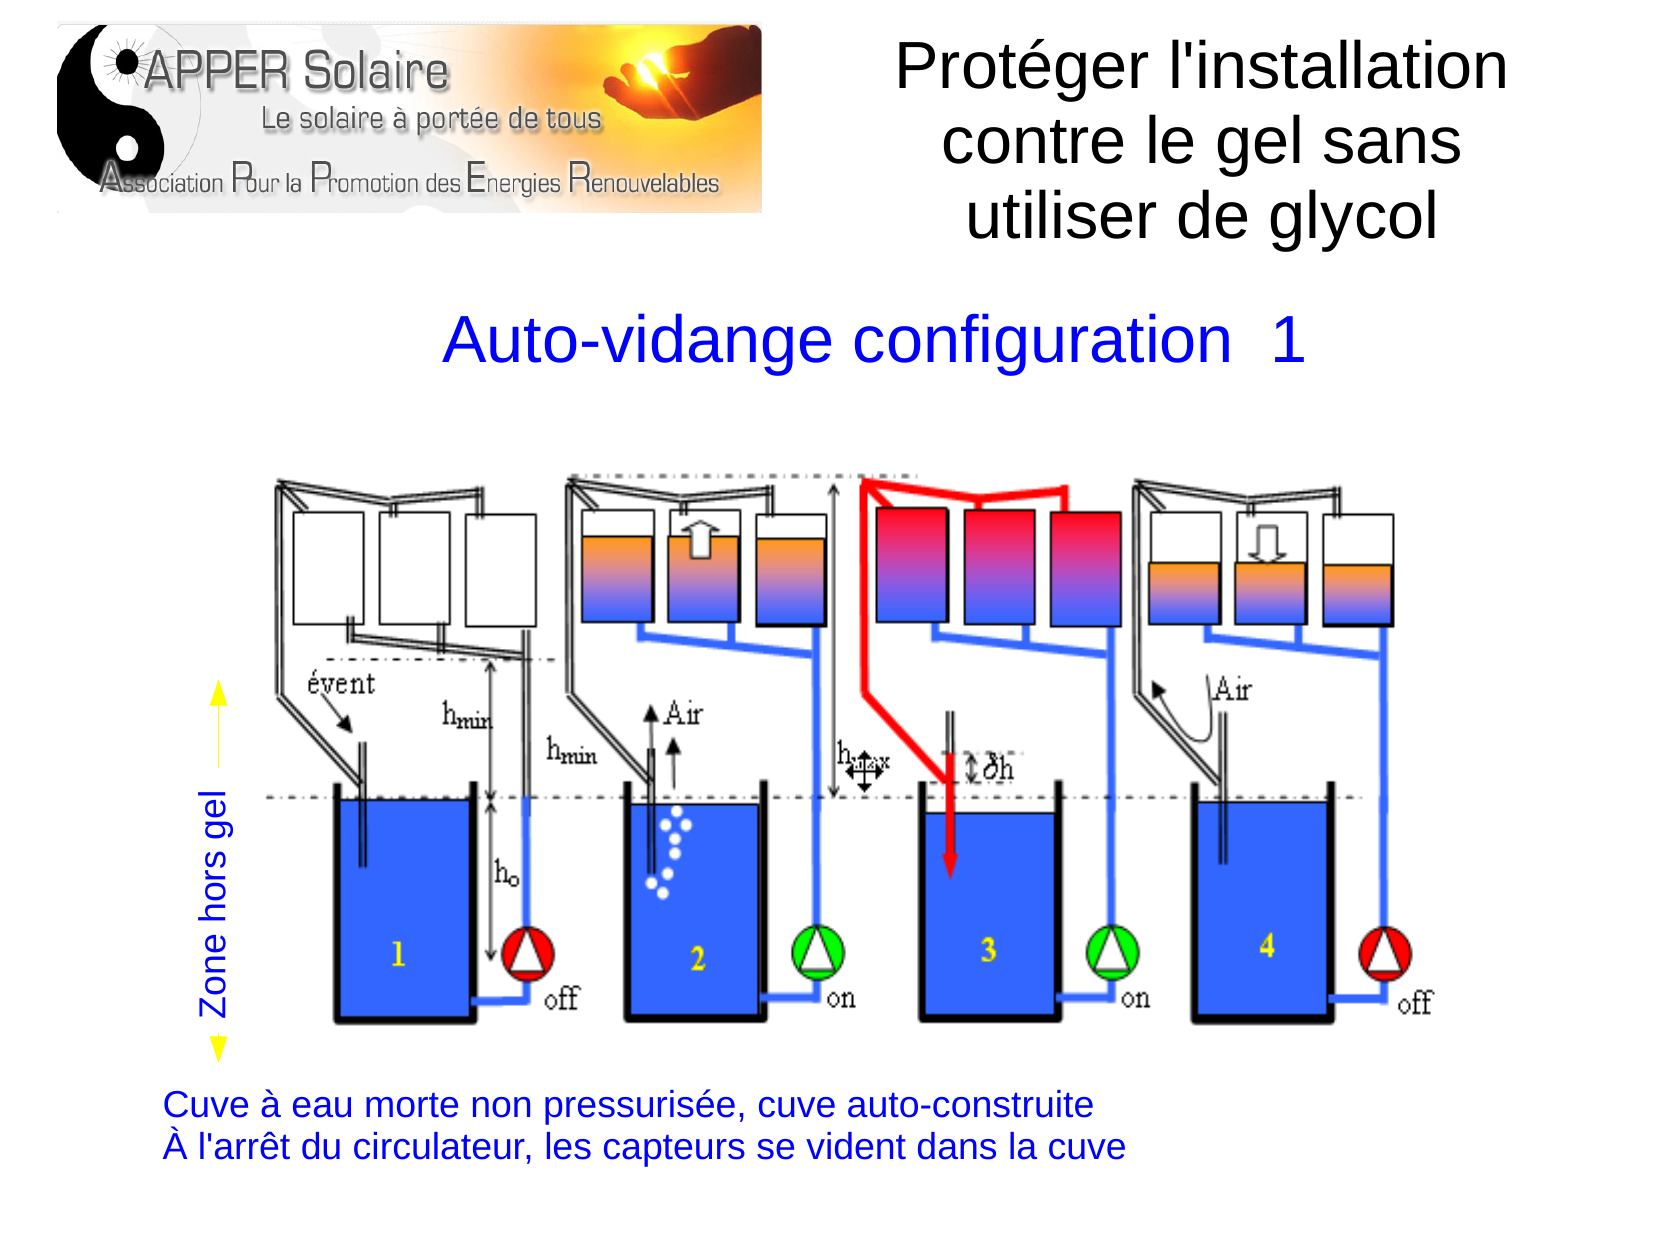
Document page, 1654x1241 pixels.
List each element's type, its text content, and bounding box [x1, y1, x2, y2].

picture [57, 21, 762, 213]
text_box Protéger l'installation contre le gel sans utiliser de glycol [879, 20, 1545, 260]
picture [265, 413, 1447, 1063]
text_box Zone hors gel [183, 679, 241, 1035]
text_box Cuve à eau morte non pressurisée, cuve auto-construite À l'arrêt du circulateur, les capteurs se vident dans la cuve [147, 1076, 1142, 1176]
text_box Auto-vidange configuration 1 [427, 291, 1324, 384]
